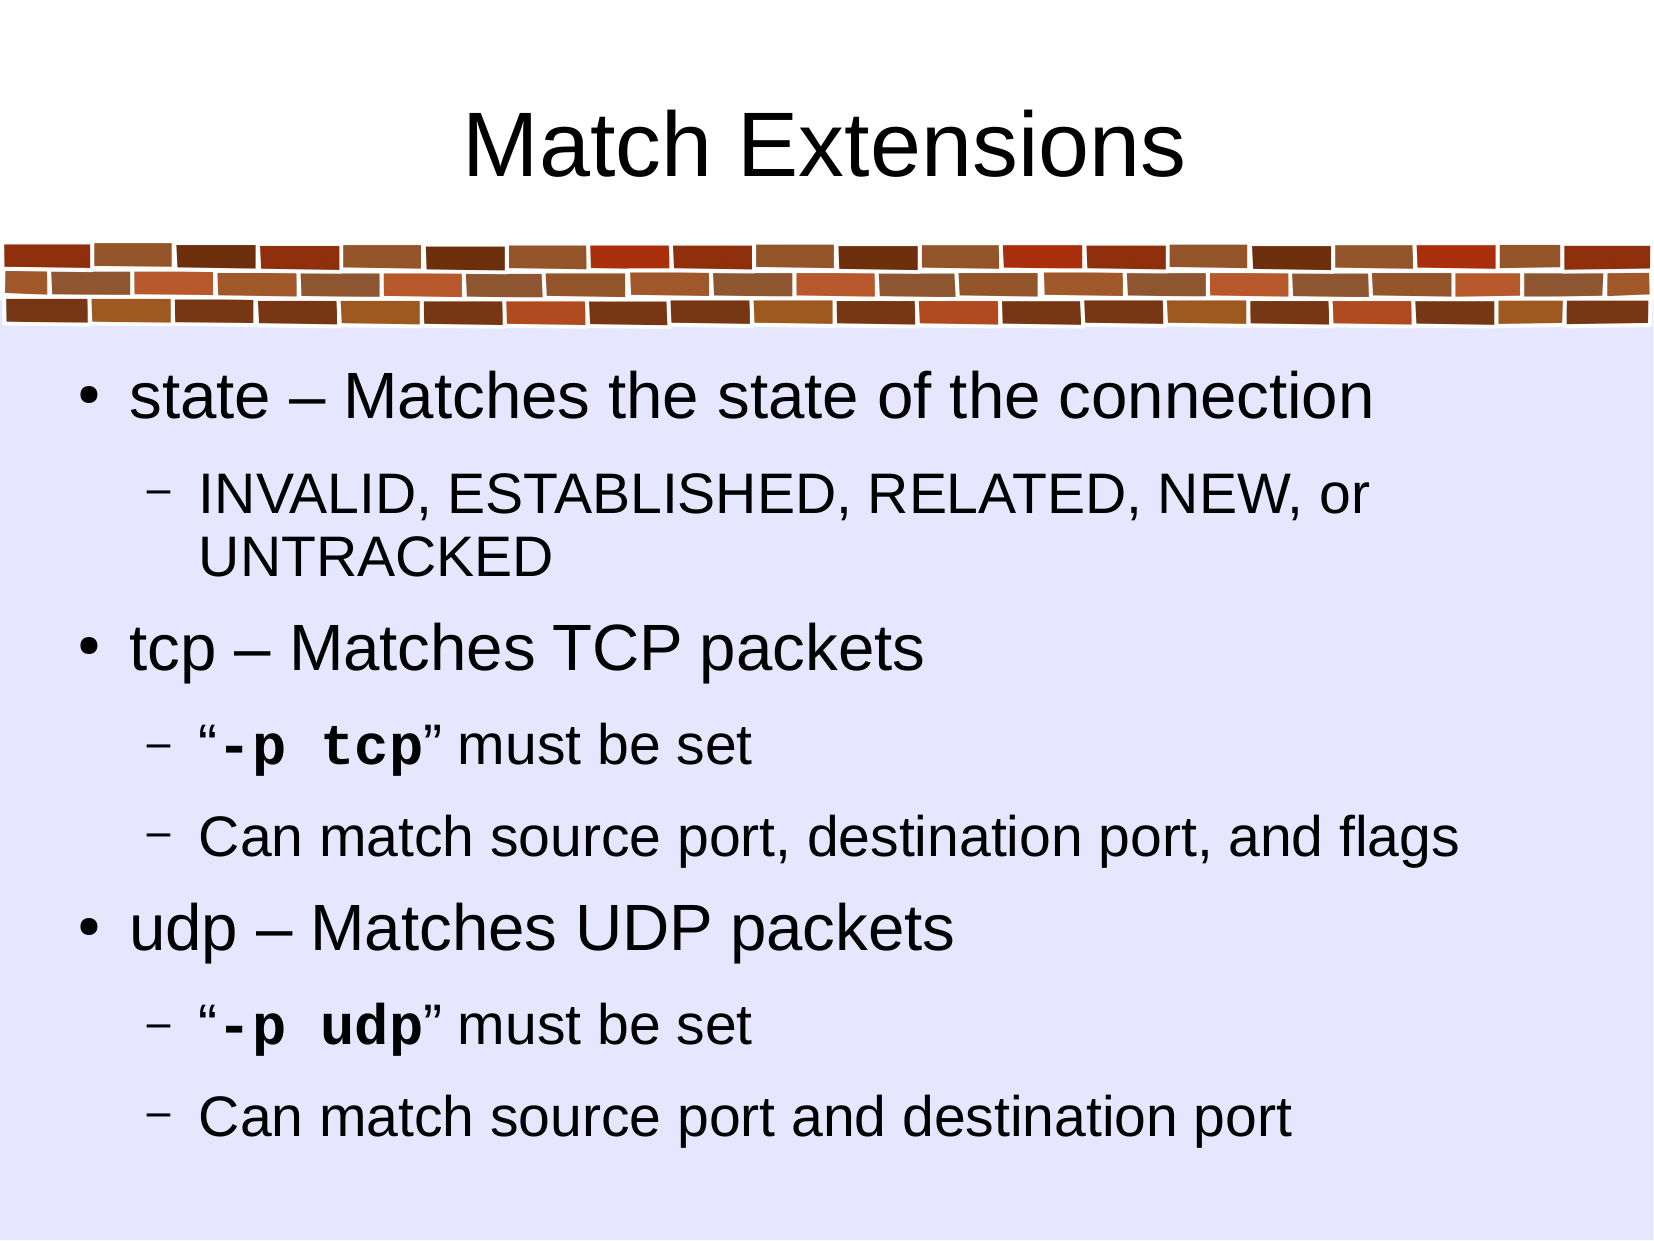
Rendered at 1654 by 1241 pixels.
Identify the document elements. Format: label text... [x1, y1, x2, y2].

title Match Extensions [60, 49, 1591, 241]
picture [0, 239, 1654, 329]
list state – Matches the state of the connection INVALID, ESTABLISHED, RELATED, NEW, or UNTRACKED tcp – Matches TCP packets “-p tcp” must be set Can match source port, destination port, and flags udp – Matches UDP packets “-p udp” must be set Can match source port and destination port [60, 360, 1591, 1156]
